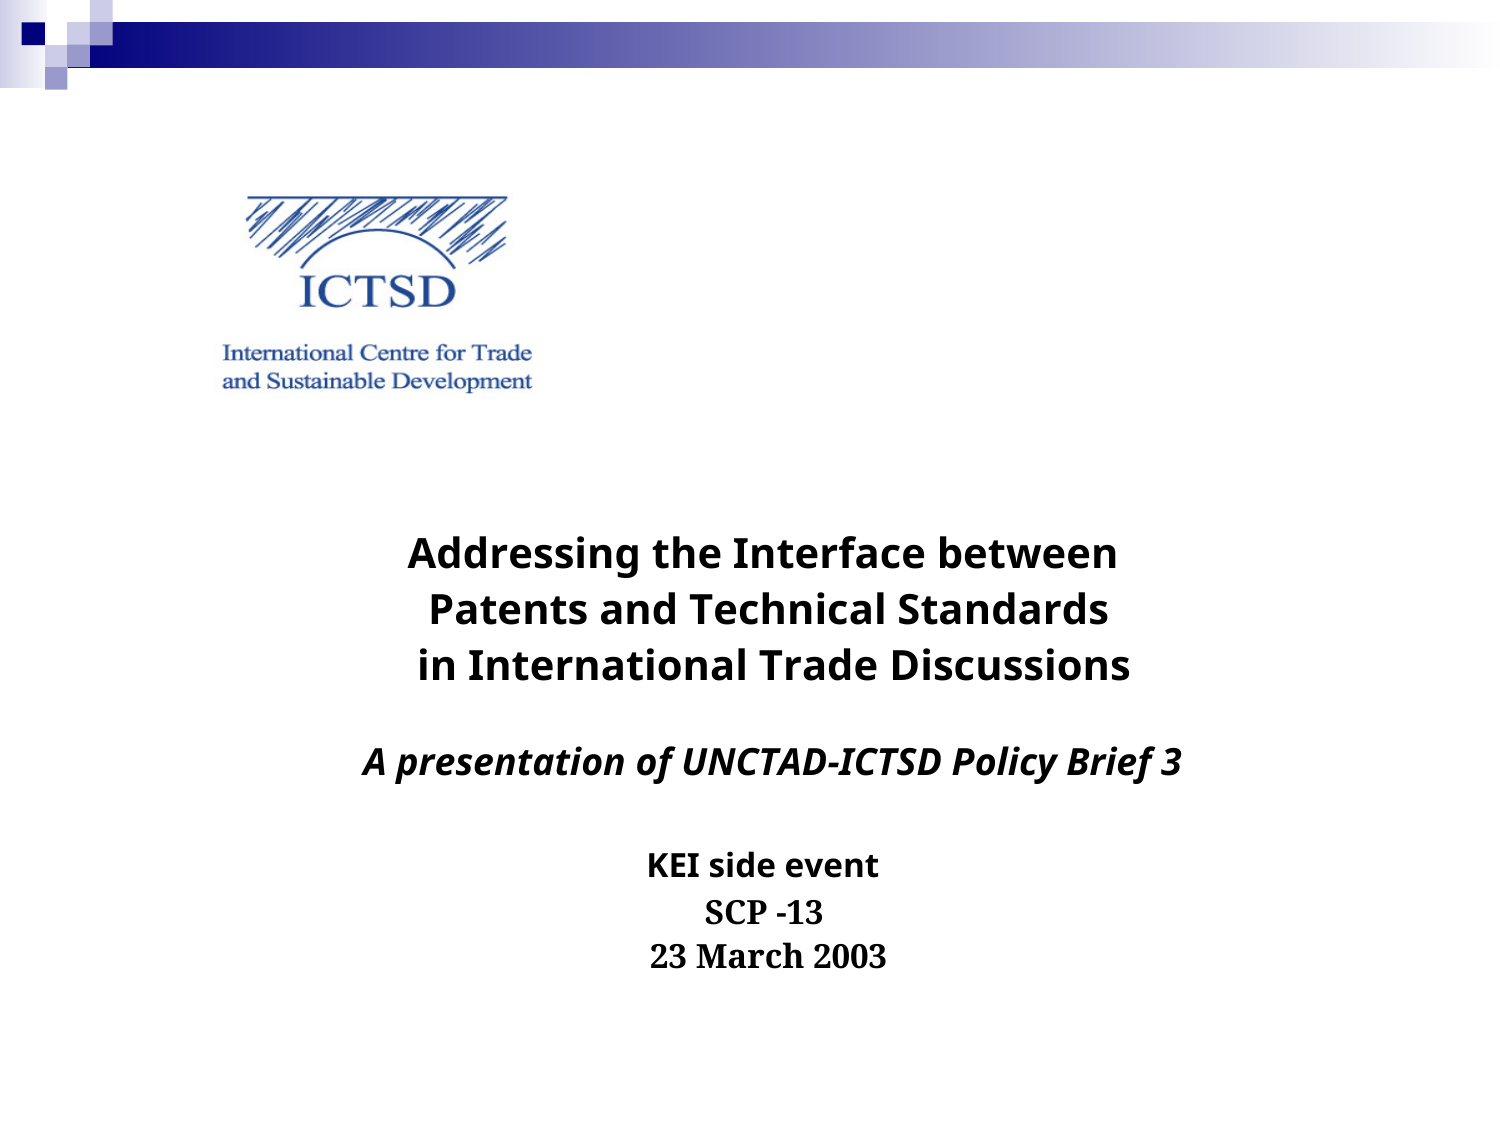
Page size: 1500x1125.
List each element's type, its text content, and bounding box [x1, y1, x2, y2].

list Addressing the Interface between Patents and Technical Standards in International Trade Discussions A presentation of UNCTAD-ICTSD Policy Brief 3 KEI side event SCP -13 23 March 2003 [187, 408, 1351, 985]
chart [194, 160, 562, 411]
